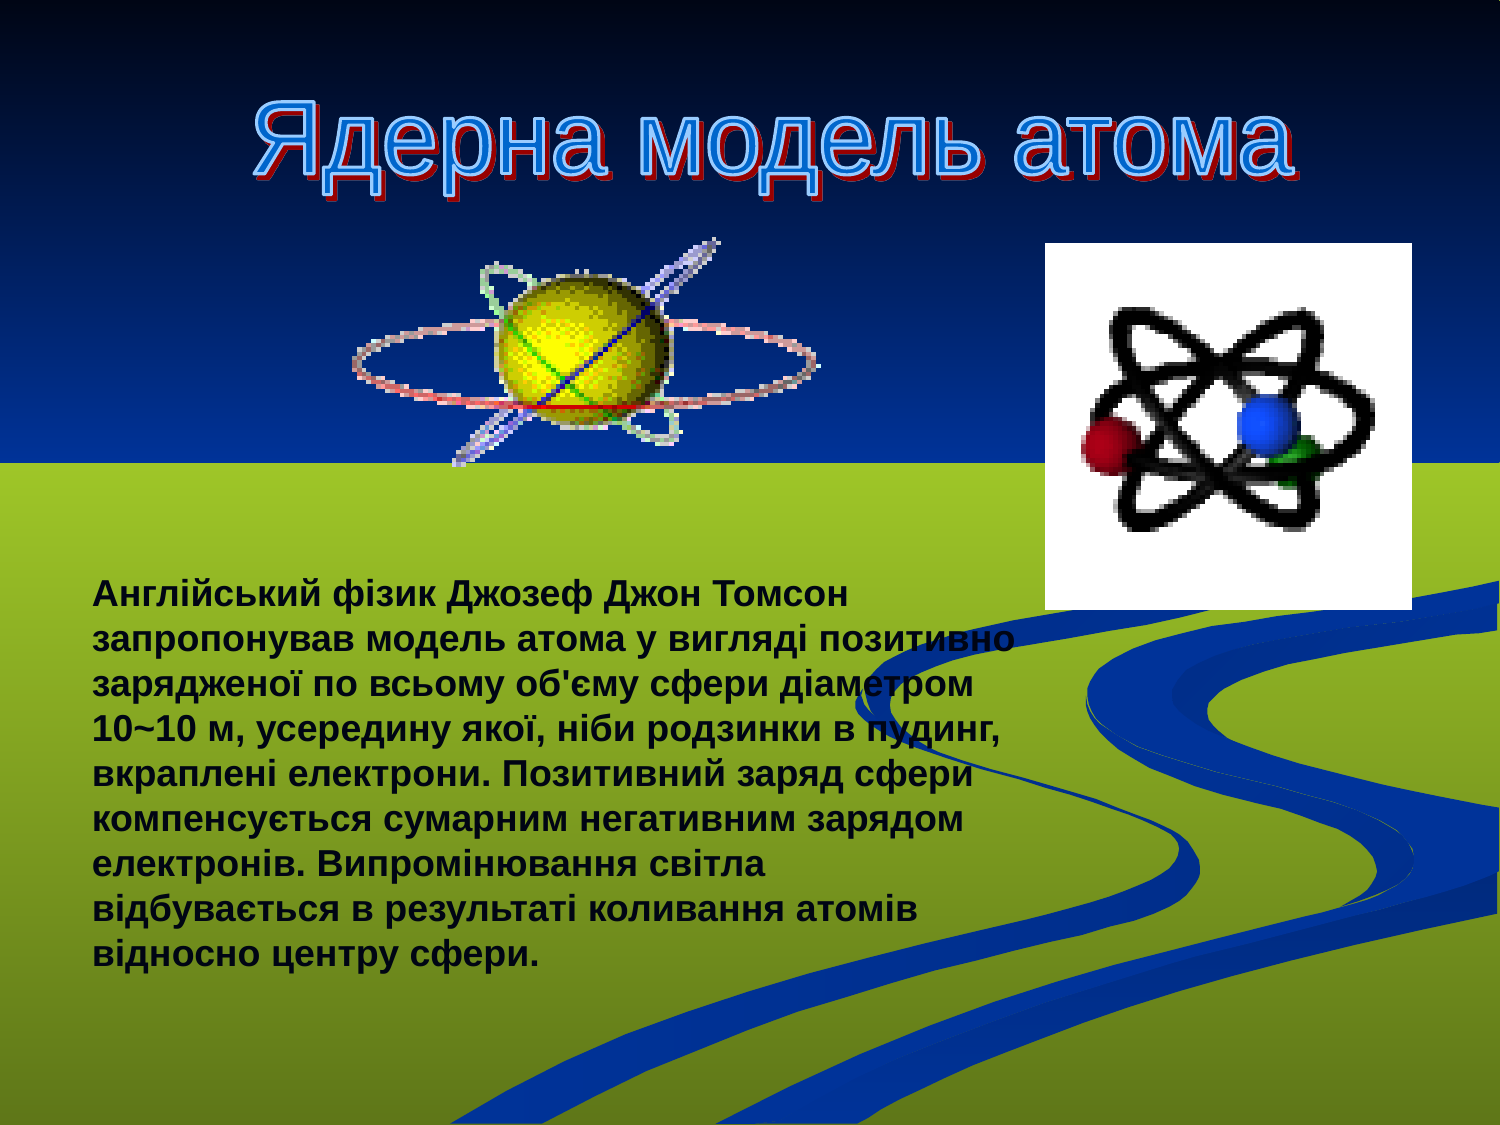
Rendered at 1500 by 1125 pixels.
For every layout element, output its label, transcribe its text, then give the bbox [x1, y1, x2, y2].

text_box Ядерна модель атома [385, 117, 434, 175]
text_box Ядерна модель атома [708, 117, 757, 175]
text_box Ядерна модель атома [759, 118, 817, 195]
text_box Ядерна модель атома [641, 118, 698, 174]
text_box Ядерна модель атома [871, 118, 924, 175]
picture [348, 196, 821, 504]
text_box Ядерна модель атома [253, 101, 315, 174]
text_box Ядерна модель атома [554, 117, 607, 175]
text_box Ядерна модель атома [1241, 117, 1294, 175]
picture [1045, 243, 1412, 610]
text_box Ядерна модель атома [1115, 117, 1164, 175]
text_box Англійський фізик Джозеф Джон Томсон запропонував модель атома у вигляді позитивно зарядженої по всьому об'єму сфери діаметром 10~10 м, усередину якої, ніби родзинки в пудинг, вкраплені електрони. Позитивний заряд сфери компенсується сумарним негативним зарядом електронів. Випромінювання світла відбувається в результаті коливання атомів відносно центру сфери. [77, 562, 1033, 1072]
text_box Ядерна модель атома [501, 118, 544, 174]
text_box Ядерна модель атома [323, 118, 380, 195]
text_box Ядерна модель атома [444, 117, 491, 196]
text_box Ядерна модель атома [1015, 117, 1068, 175]
text_box Ядерна модель атома [937, 118, 979, 174]
text_box Ядерна модель атома [1174, 118, 1231, 174]
text_box Ядерна модель атома [822, 117, 871, 175]
text_box Ядерна модель атома [1067, 118, 1111, 174]
